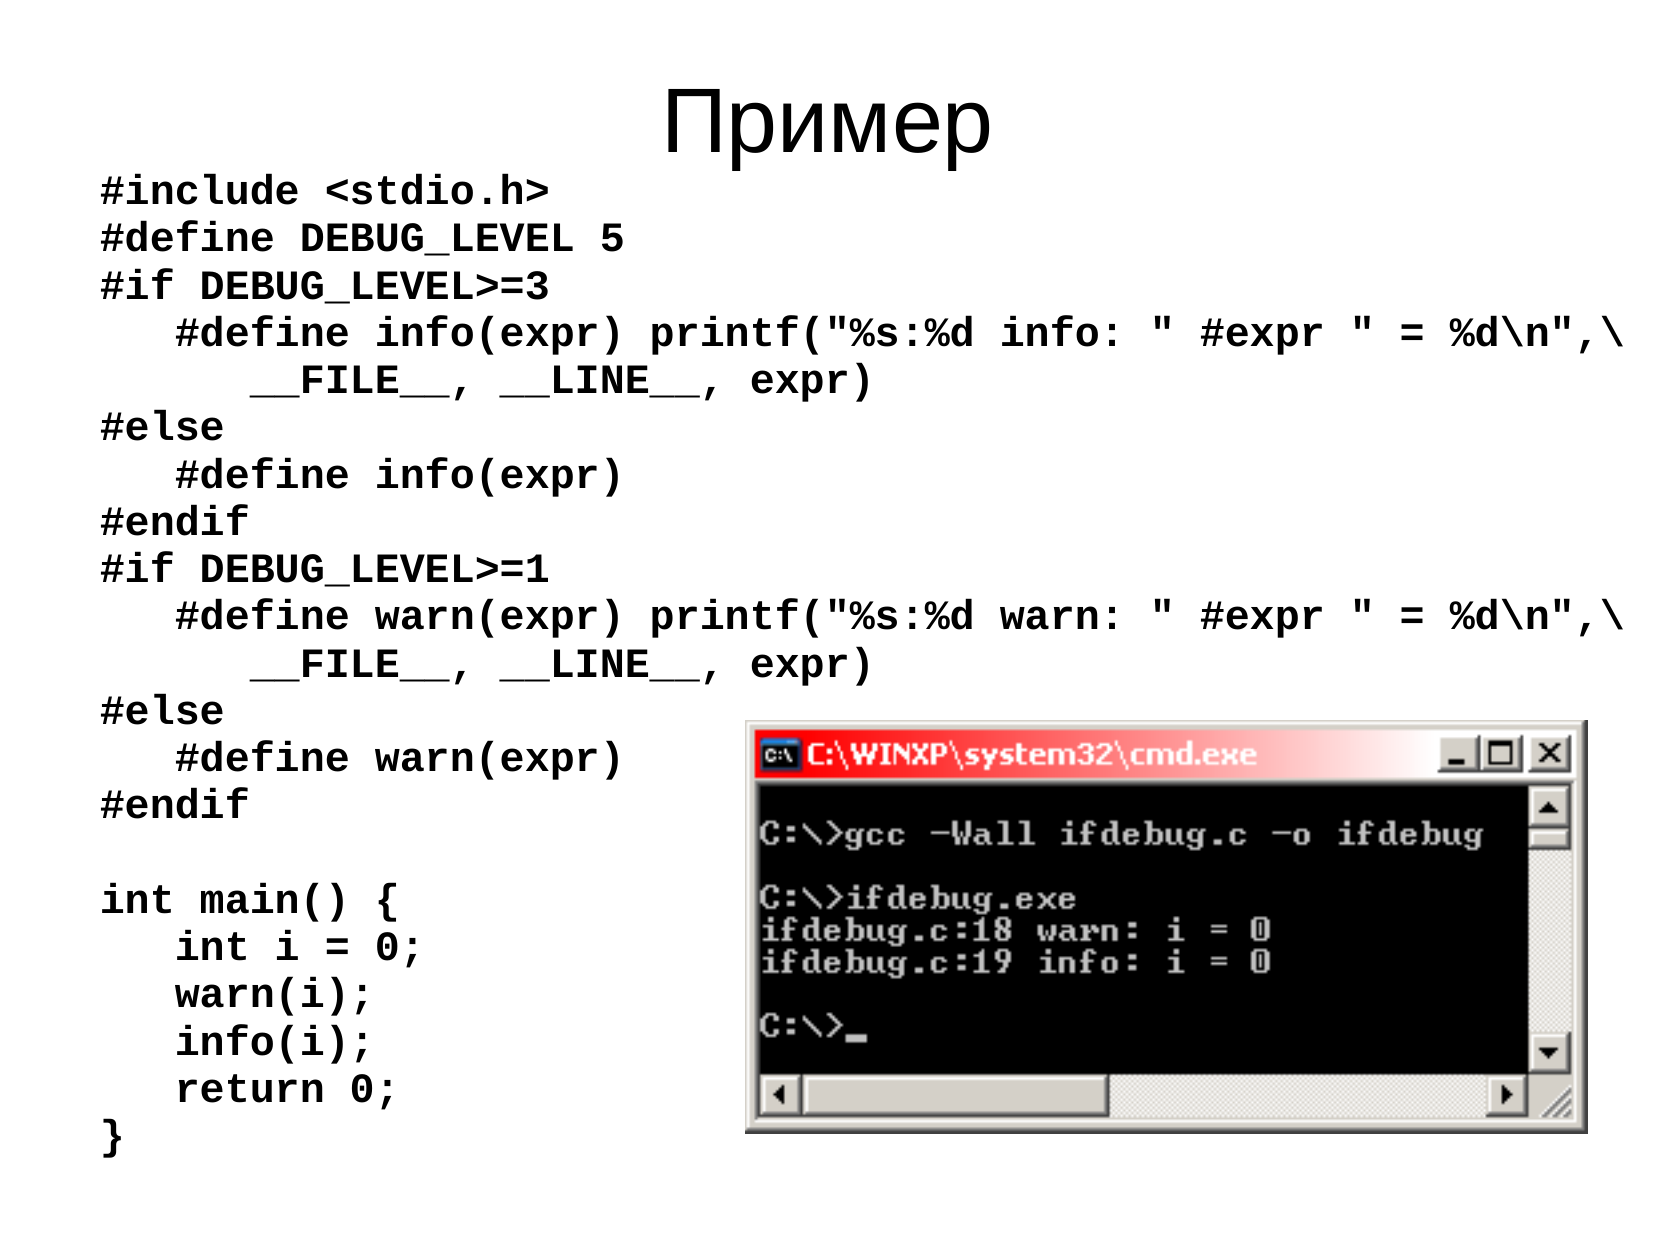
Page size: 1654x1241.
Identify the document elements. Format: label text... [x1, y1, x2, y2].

text_box #include <stdio.h> #define DEBUG_LEVEL 5 #if DEBUG_LEVEL>=3 #define info(expr) printf("%s:%d info: " #expr " = %d\n",\ __FILE__, __LINE__, expr) #else #define info(expr) #endif #if DEBUG_LEVEL>=1 #define warn(expr) printf("%s:%d warn: " #expr " = %d\n",\ __FILE__, __LINE__, expr) #else #define warn(expr) #endif int main() { int i = 0; warn(i); info(i); return 0; } [84, 162, 1645, 1229]
title Пример [121, 16, 1534, 162]
picture [745, 720, 1588, 1134]
